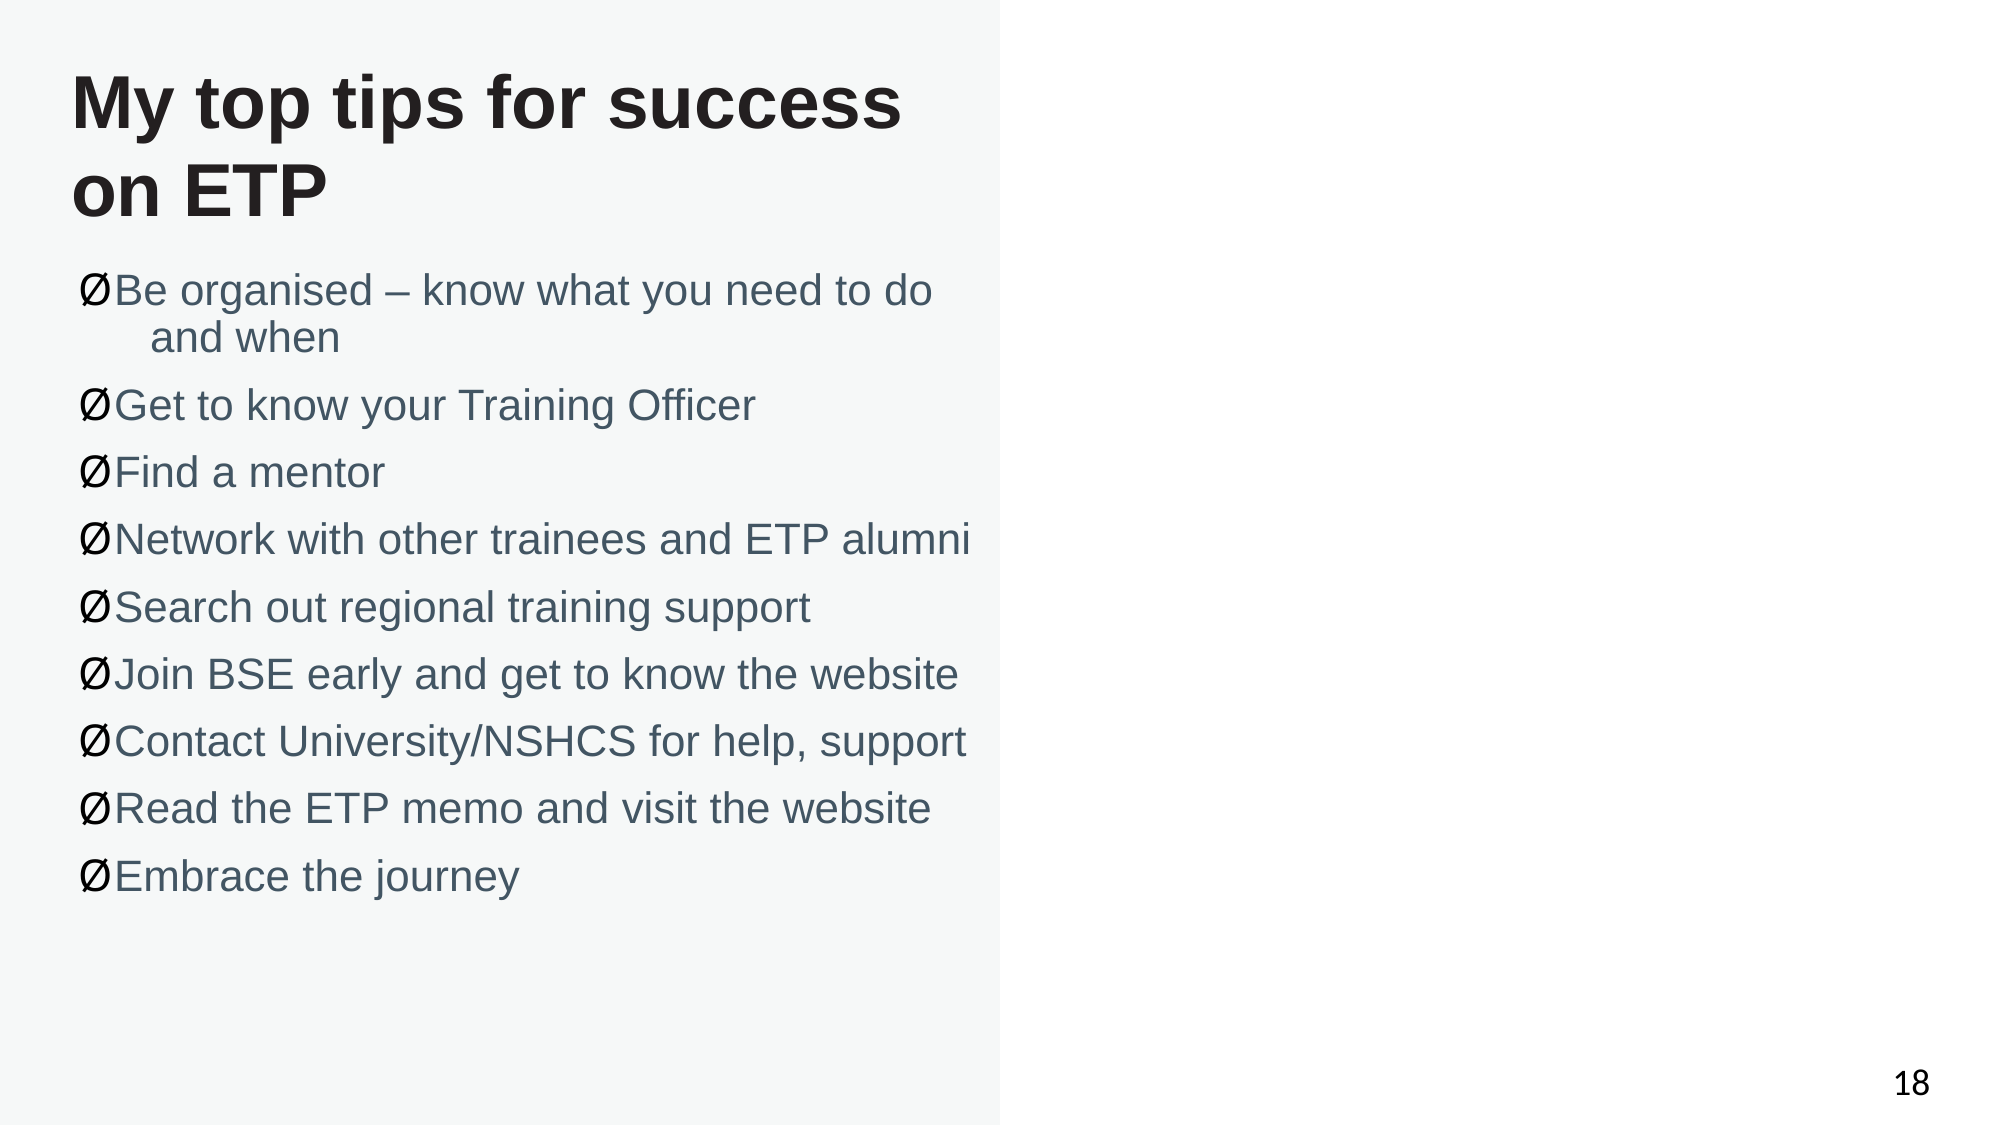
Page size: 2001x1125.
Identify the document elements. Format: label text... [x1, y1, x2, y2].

title My top tips for success on ETP [56, 49, 1001, 240]
list Be organised – know what you need to do and when Get to know your Training Officer Find a mentor Network with other trainees and ETP alumni Search out regional training support Join BSE early and get to know the website Contact University/NSHCS for help, support Read the ETP memo and visit the website Embrace the journey [63, 260, 993, 1033]
